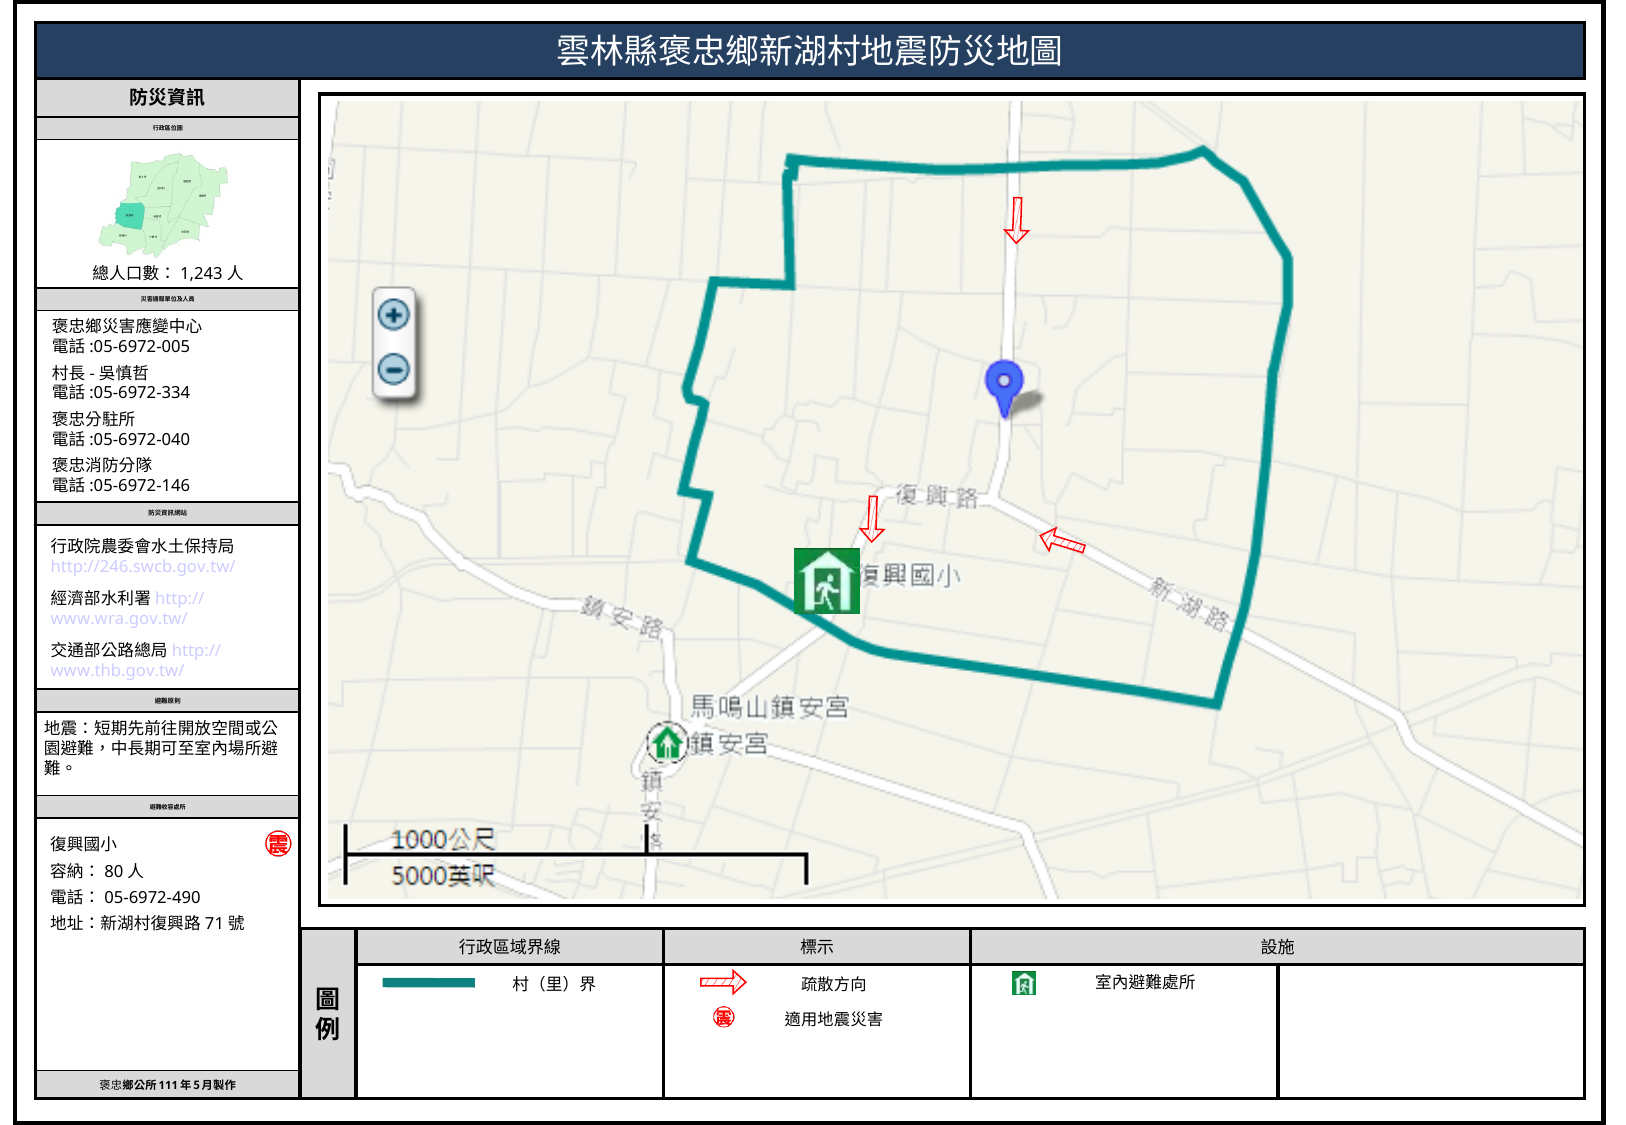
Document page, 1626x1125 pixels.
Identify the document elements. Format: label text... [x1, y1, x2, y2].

text_box 行政區域界線 [356, 930, 664, 965]
text_box 室內避難處所 [994, 964, 1297, 1001]
text_box 行政區位圖 [37, 116, 298, 140]
text_box 適用地震災害 [694, 1000, 974, 1037]
picture [328, 101, 1583, 899]
text_box [700, 970, 746, 994]
text_box 行政院農委會水土保持局http://246.swcb.gov.tw/ 經濟部水利署http://www.wra.gov.tw/ 交通部公路總局http://www.thb.gov.tw/ [35, 527, 303, 688]
picture [711, 1005, 735, 1029]
picture [263, 828, 293, 858]
text_box 地震：短期先前往開放空間或公園避難，中長期可至室內場所避難。 [29, 710, 297, 786]
text_box 災害通報單位及人員 [37, 288, 298, 308]
picture [68, 148, 258, 264]
text_box 避難原則 [37, 689, 298, 712]
text_box [1004, 197, 1029, 244]
text_box 防災資訊 [37, 80, 298, 116]
text_box 防災資訊網站 [37, 503, 298, 525]
text_box [860, 496, 884, 542]
text_box 褒忠鄉災害應變中心 電話:05-6972-005 村長-吳慎哲 電話:05-6972-334 褒忠分駐所 電話:05-6972-040 褒忠消防分隊 電話:05-6972-146 [37, 308, 301, 503]
text_box 村（里）界 [414, 966, 695, 1002]
text_box 避難收容處所 [37, 795, 298, 819]
text_box 圖例 [302, 930, 356, 1097]
text_box 褒忠鄉公所111年5月製作 [37, 1070, 298, 1097]
text_box 雲林縣褒忠鄉新湖村地震防災地圖 [35, 22, 1585, 79]
text_box 設施 [970, 930, 1583, 963]
text_box 標示 [664, 930, 970, 965]
text_box 復興國小 容納：80人 電話：05-6972-490 地址：新湖村復興路71號 [35, 826, 299, 941]
text_box 總人口數：1,243人 [68, 255, 268, 291]
text_box 疏散方向 [695, 966, 974, 1000]
text_box [1040, 528, 1086, 553]
